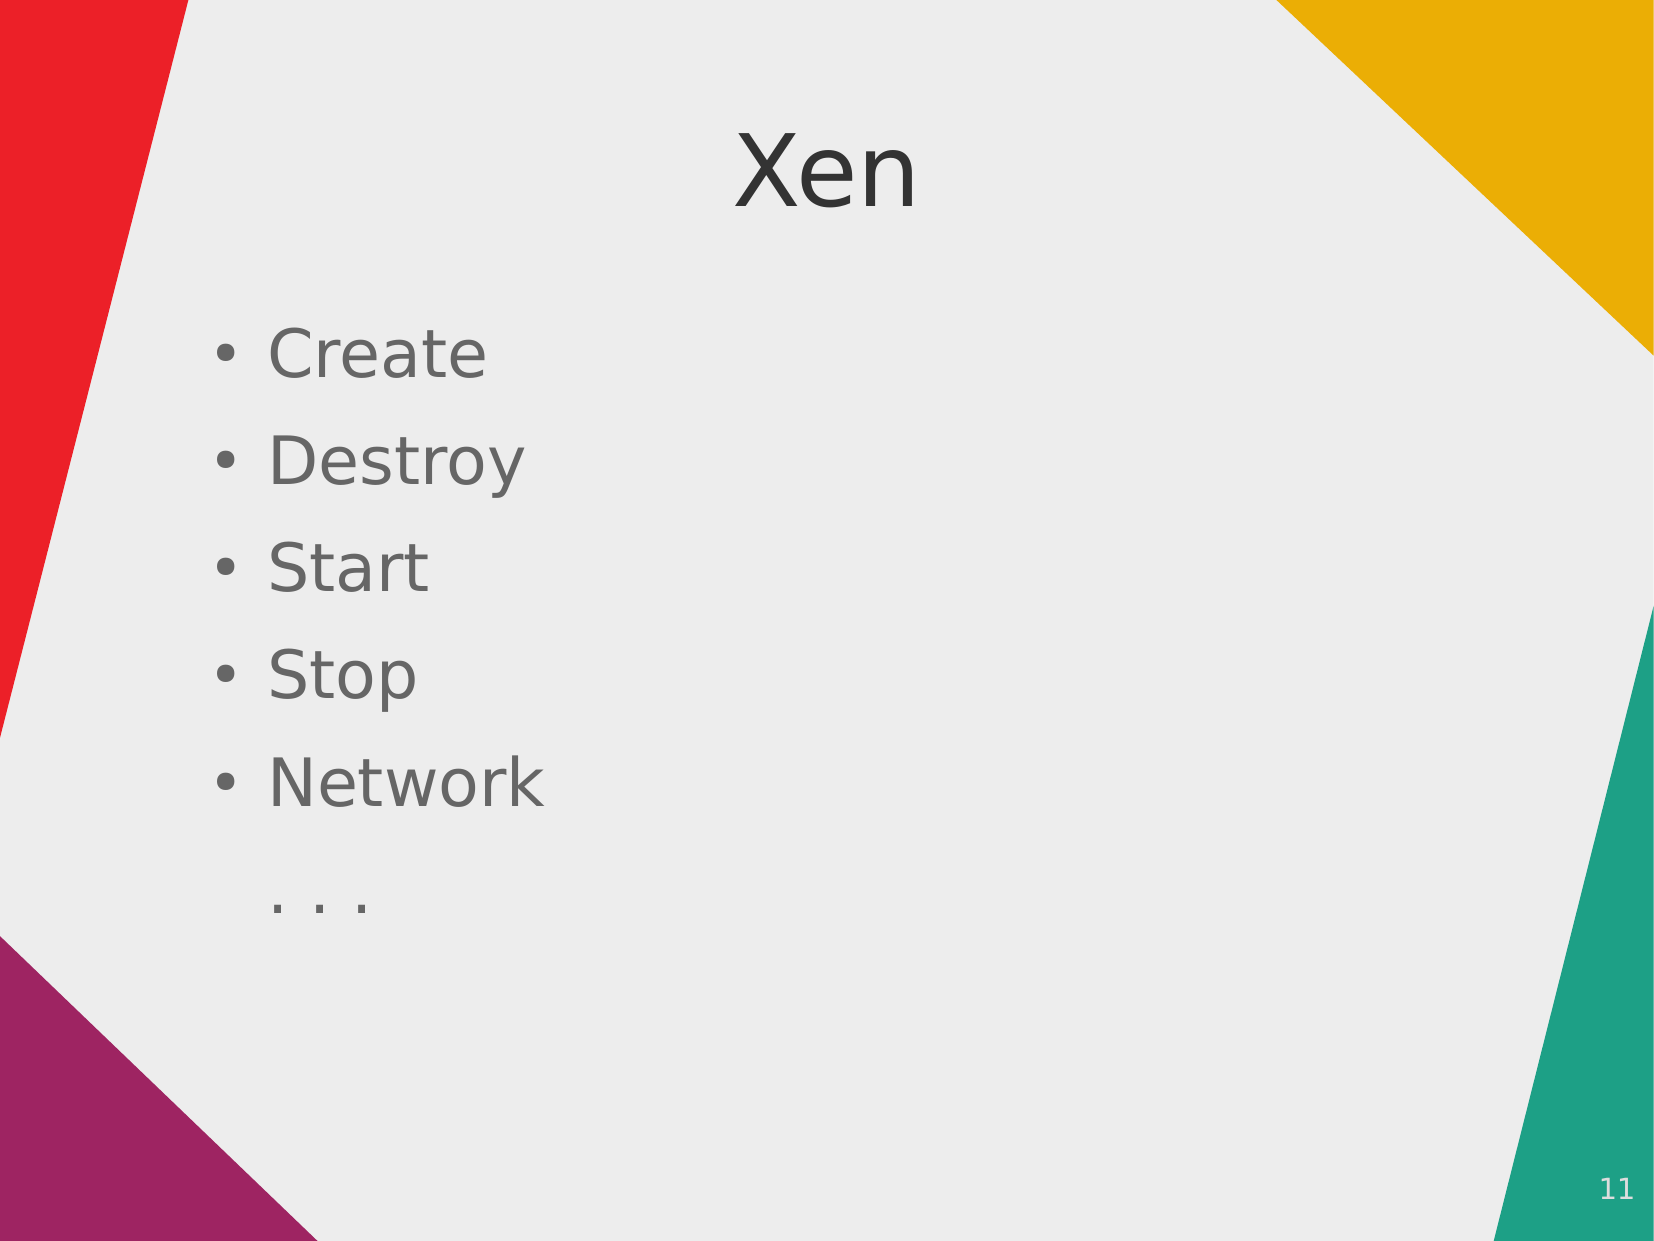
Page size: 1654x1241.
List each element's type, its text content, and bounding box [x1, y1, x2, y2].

list Create Destroy Start Stop Network . . . [196, 315, 1606, 1096]
title Xen [114, 55, 1539, 288]
